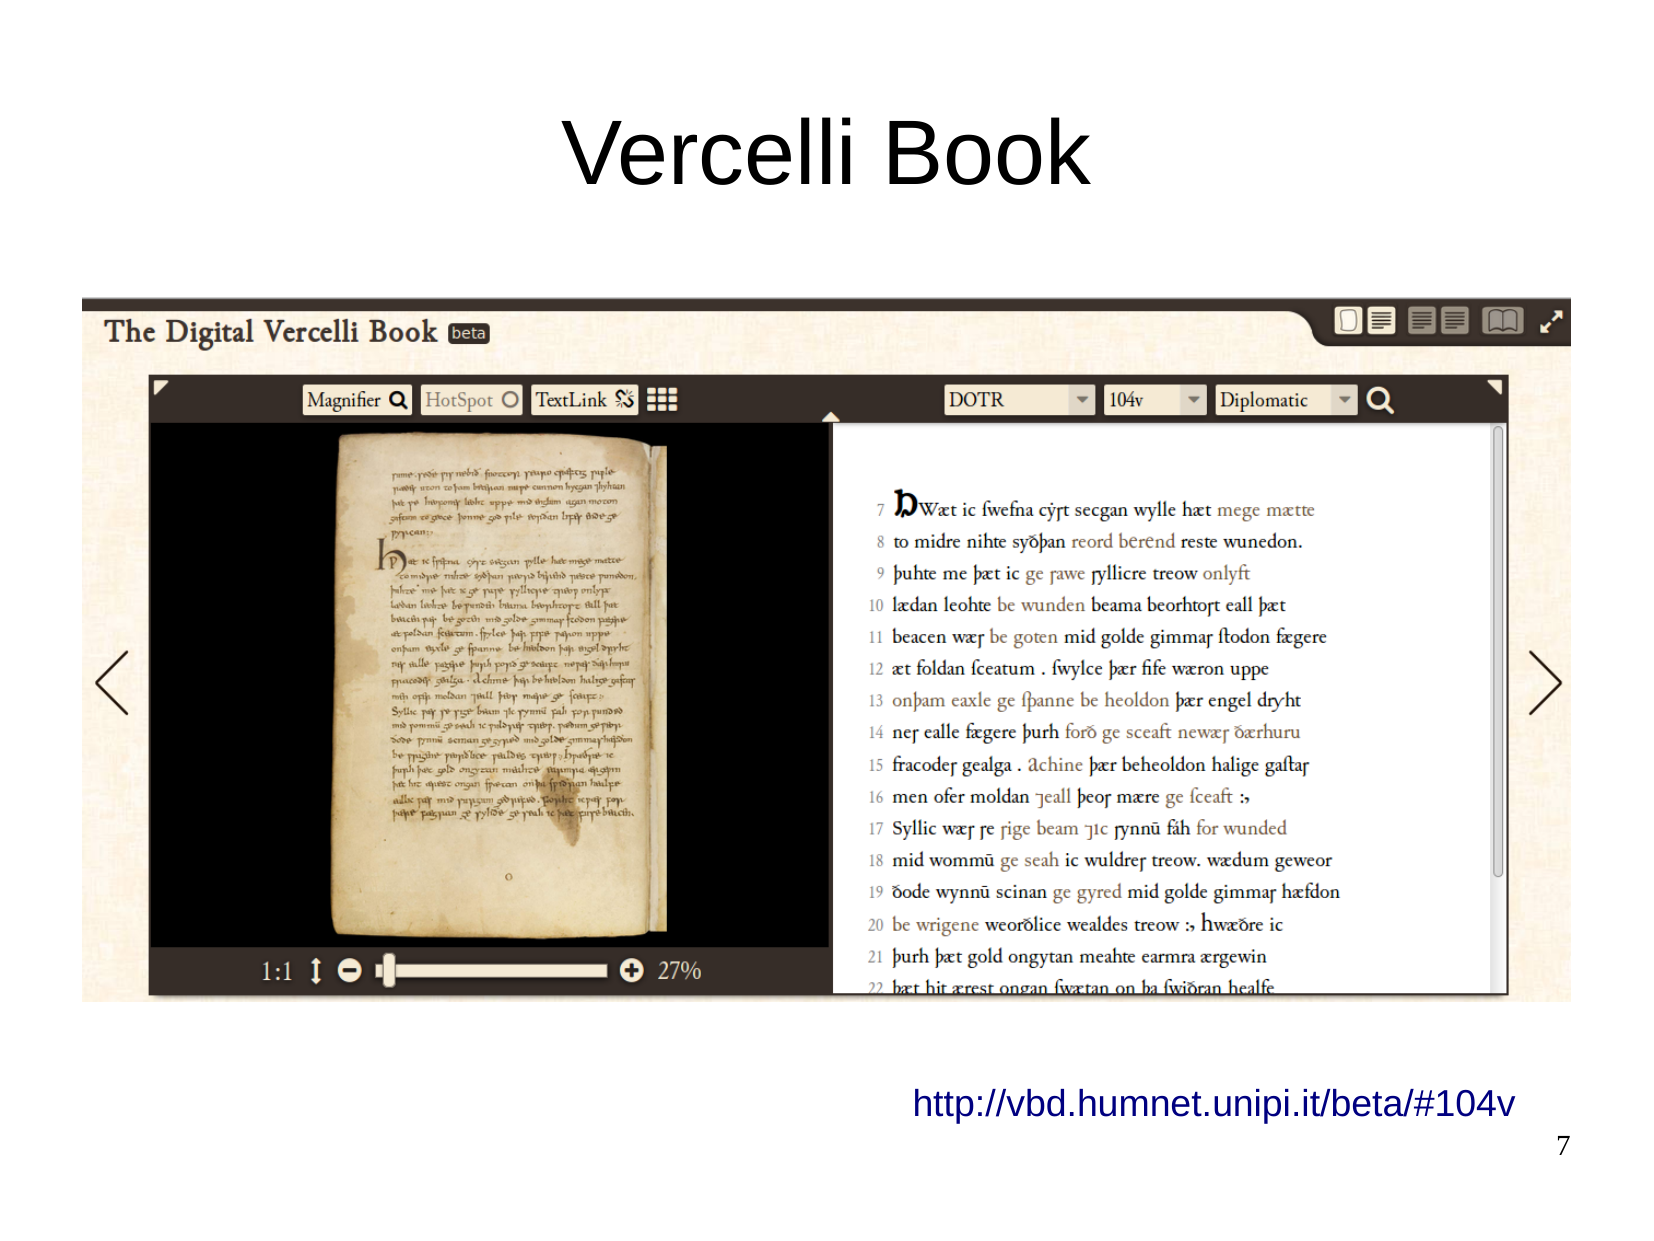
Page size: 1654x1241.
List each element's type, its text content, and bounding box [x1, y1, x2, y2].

picture [82, 297, 1571, 1002]
title Vercelli Book [82, 49, 1571, 257]
text_box http://vbd.humnet.unipi.it/beta/#104v [897, 1074, 1548, 1150]
